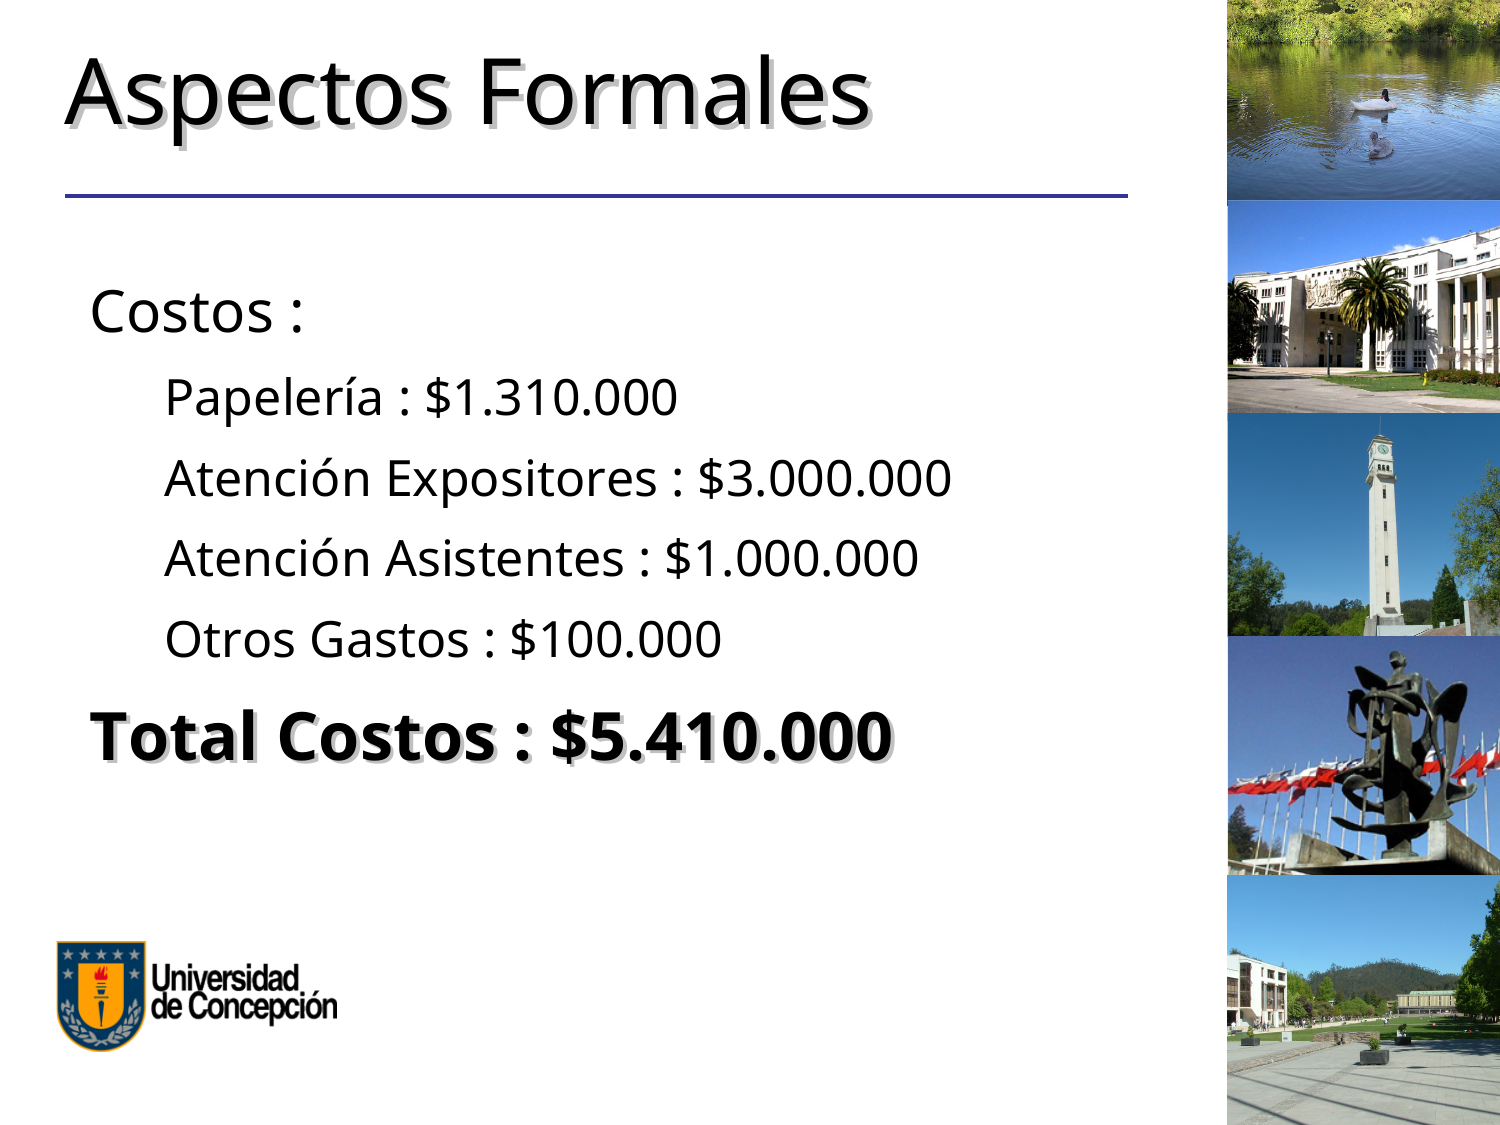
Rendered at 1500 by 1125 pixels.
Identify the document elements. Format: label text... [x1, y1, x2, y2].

picture [1227, 0, 1500, 1125]
list Costos : Papelería : $1.310.000 Atención Expositores : $3.000.000 Atención Asistentes : $1.000.000 Otros Gastos : $100.000 Total Costos : $5.410.000 [74, 262, 1223, 1006]
picture [56, 941, 337, 1052]
title Aspectos Formales [49, 0, 1223, 184]
